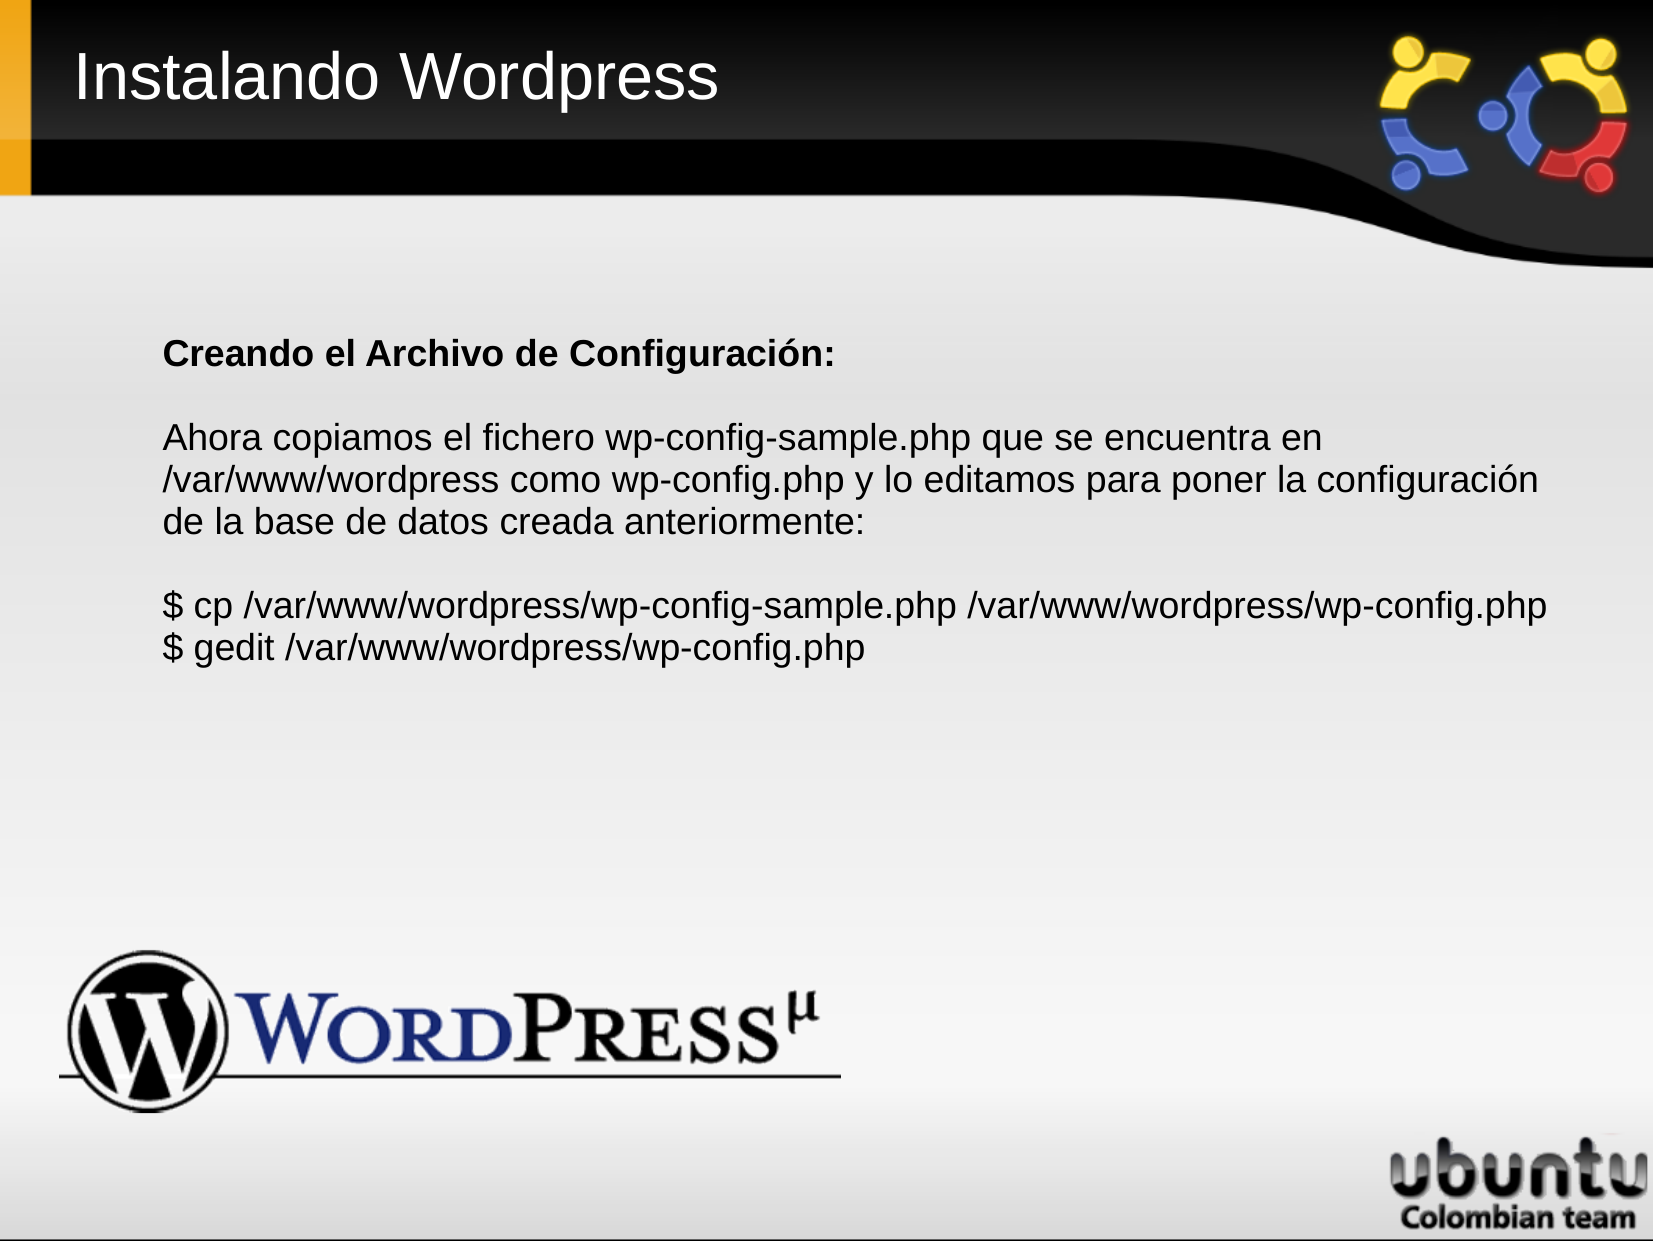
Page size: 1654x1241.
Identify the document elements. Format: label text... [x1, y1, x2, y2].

text_box Instalando Wordpress [59, 31, 1300, 122]
text_box Creando el Archivo de Configuración: Ahora copiamos el fichero wp-config-sample.php que se encuentra en /var/www/wordpress como wp-config.php y lo editamos para poner la configuración de la base de datos creada anteriormente: $ cp /var/www/wordpress/wp-config-sample.php /var/www/wordpress/wp-config.php $ gedit /var/www/wordpress/wp-config.php [147, 324, 1565, 676]
picture [0, 0, 1654, 1241]
